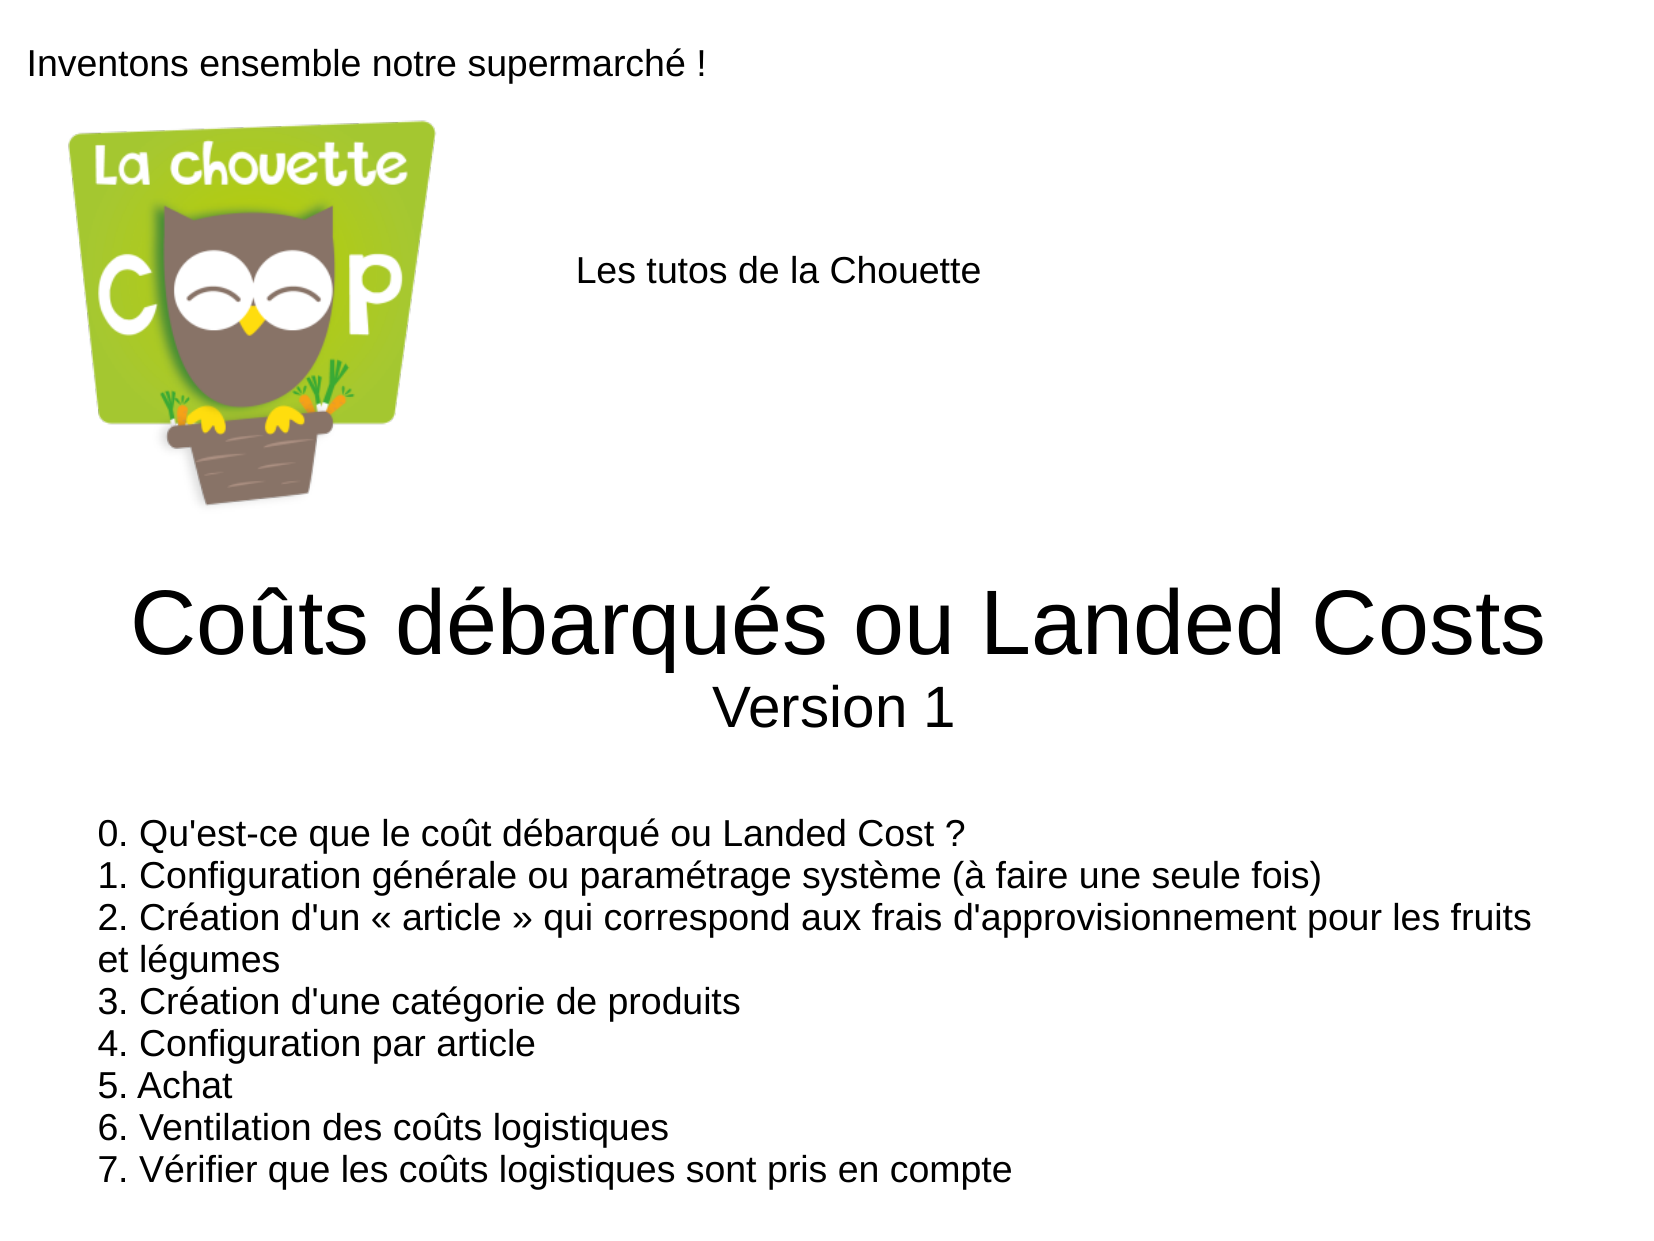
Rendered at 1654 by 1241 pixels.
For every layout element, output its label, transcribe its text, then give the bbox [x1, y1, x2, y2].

subtitle Coûts débarqués ou Landed Costs Version 1 [82, 496, 1571, 805]
text_box 0. Qu'est-ce que le coût débarqué ou Landed Cost ? 1. Configuration générale ou paramétrage système (à faire une seule fois) 2. Création d'un « article » qui correspond aux frais d'approvisionnement pour les fruits et légumes 3. Création d'une catégorie de produits 4. Configuration par article 5. Achat 6. Ventilation des coûts logistiques 7. Vérifier que les coûts logistiques sont pris en compte [82, 805, 1571, 1199]
text_box Les tutos de la Chouette [561, 242, 1271, 299]
picture [59, 106, 447, 514]
text_box Inventons ensemble notre supermarché ! [11, 35, 722, 93]
